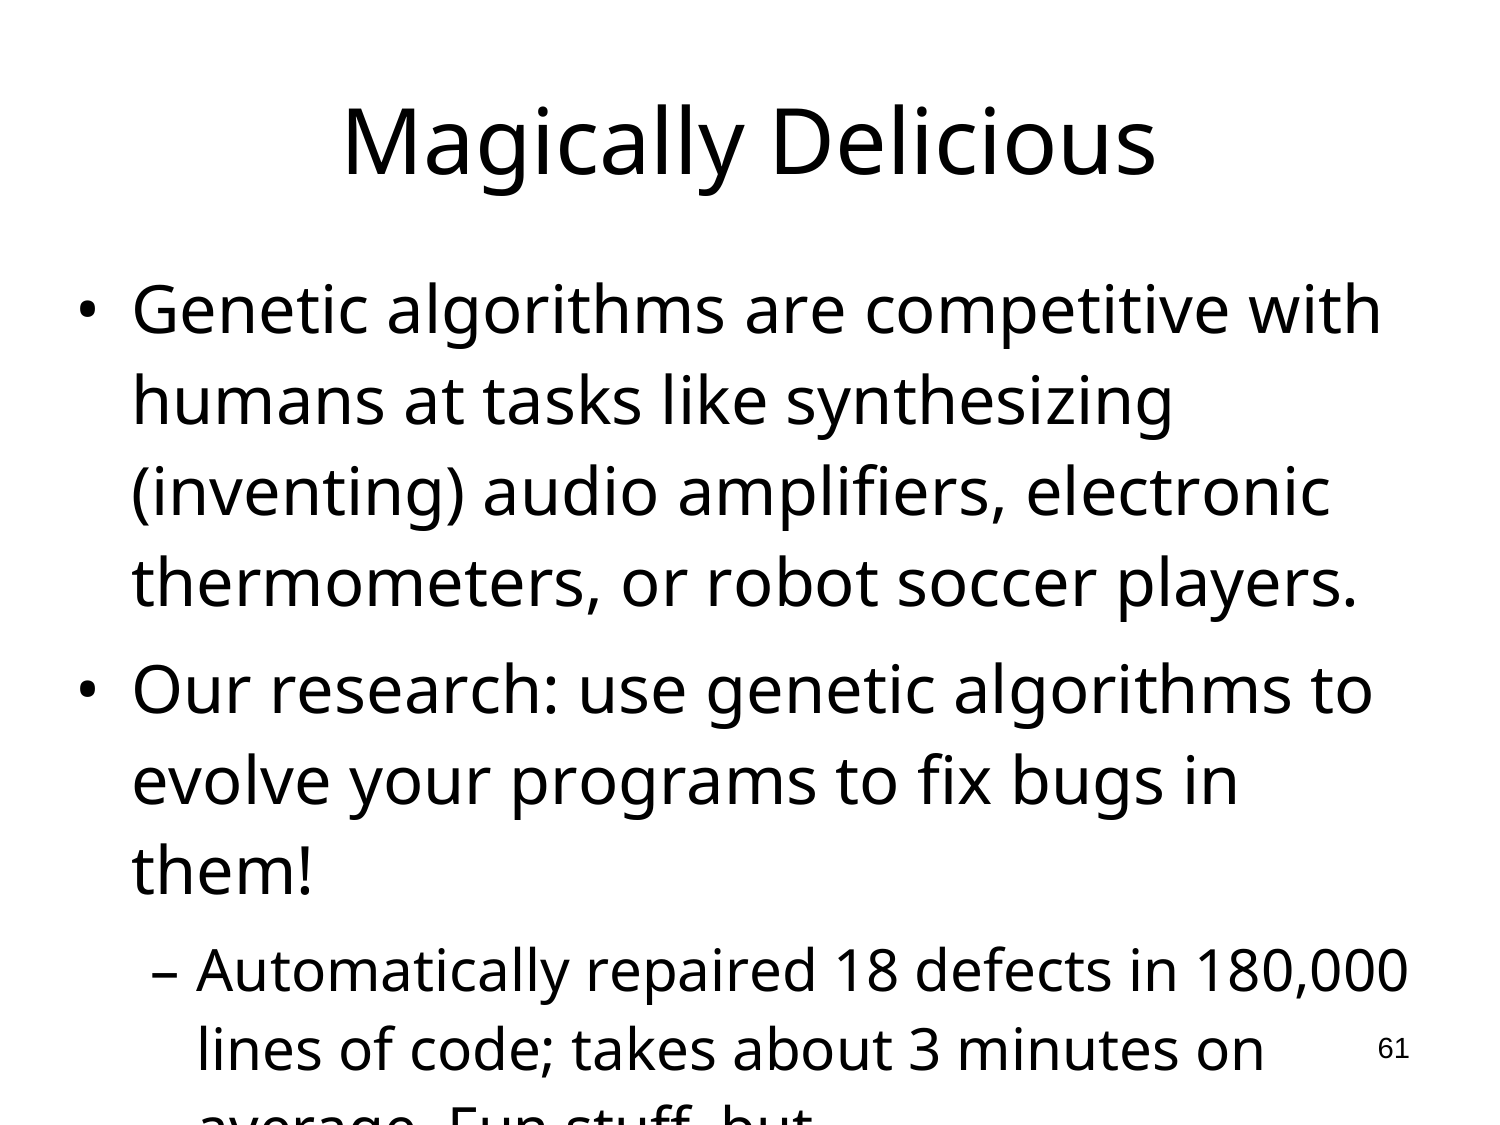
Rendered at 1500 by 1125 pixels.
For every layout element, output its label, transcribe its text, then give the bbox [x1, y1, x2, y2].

list Genetic algorithms are competitive with humans at tasks like synthesizing (inventing) audio amplifiers, electronic thermometers, or robot soccer players. Our research: use genetic algorithms to evolve your programs to fix bugs in them! Automatically repaired 18 defects in 180,000 lines of code; takes about 3 minutes on average. Fun stuff, but ... [75, 262, 1426, 991]
title Magically Delicious [75, 28, 1426, 250]
